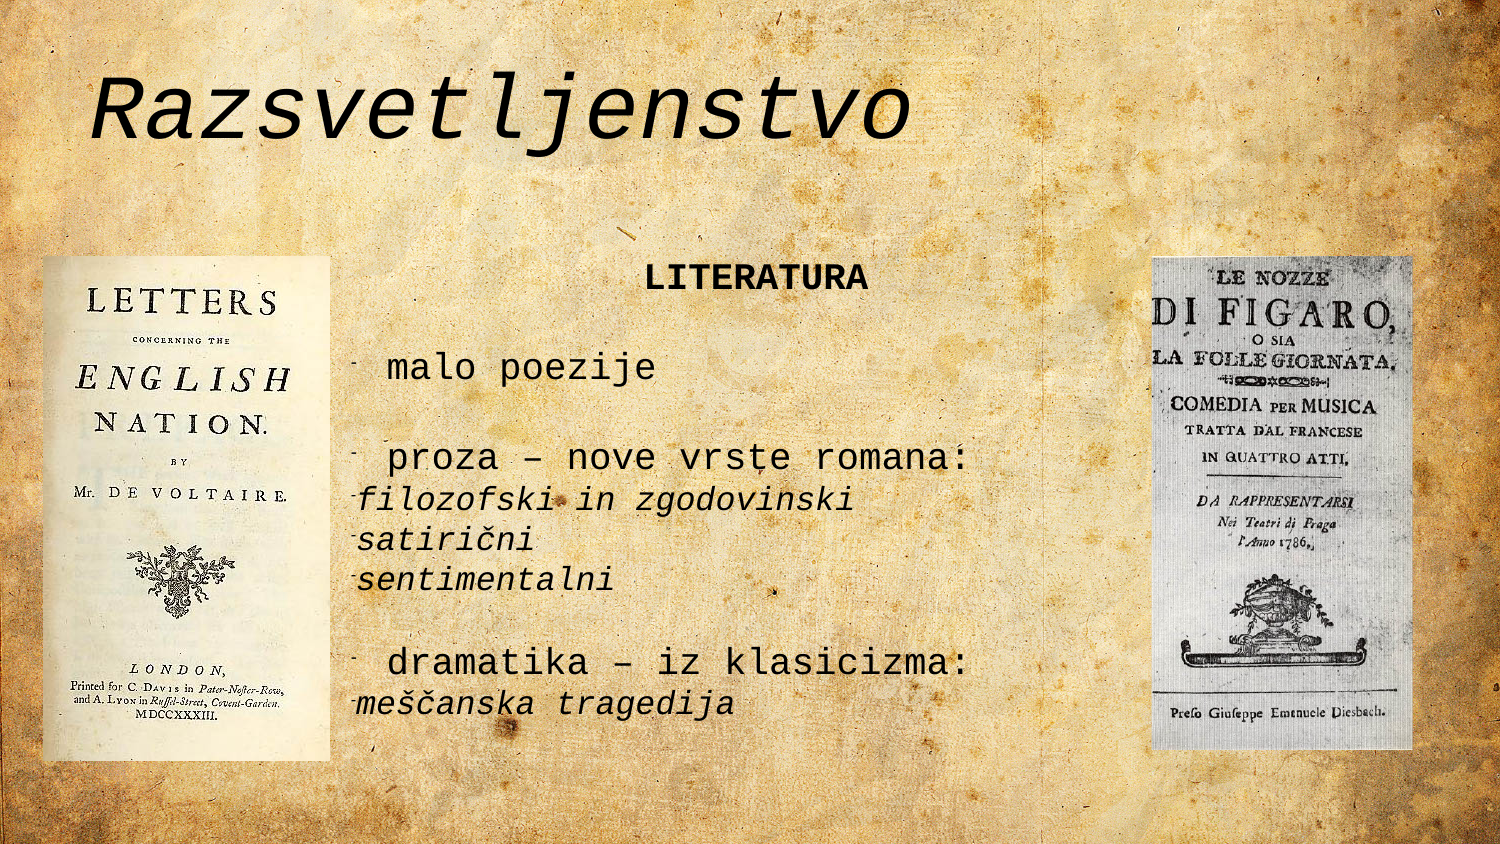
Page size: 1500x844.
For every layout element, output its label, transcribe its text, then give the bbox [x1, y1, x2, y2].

picture [0, 0, 1500, 844]
text_box LITERATURA malo poezije proza – nove vrste romana: filozofski in zgodovinski satirični sentimentalni dramatika – iz klasicizma: meščanska tragedija [336, 244, 1176, 820]
